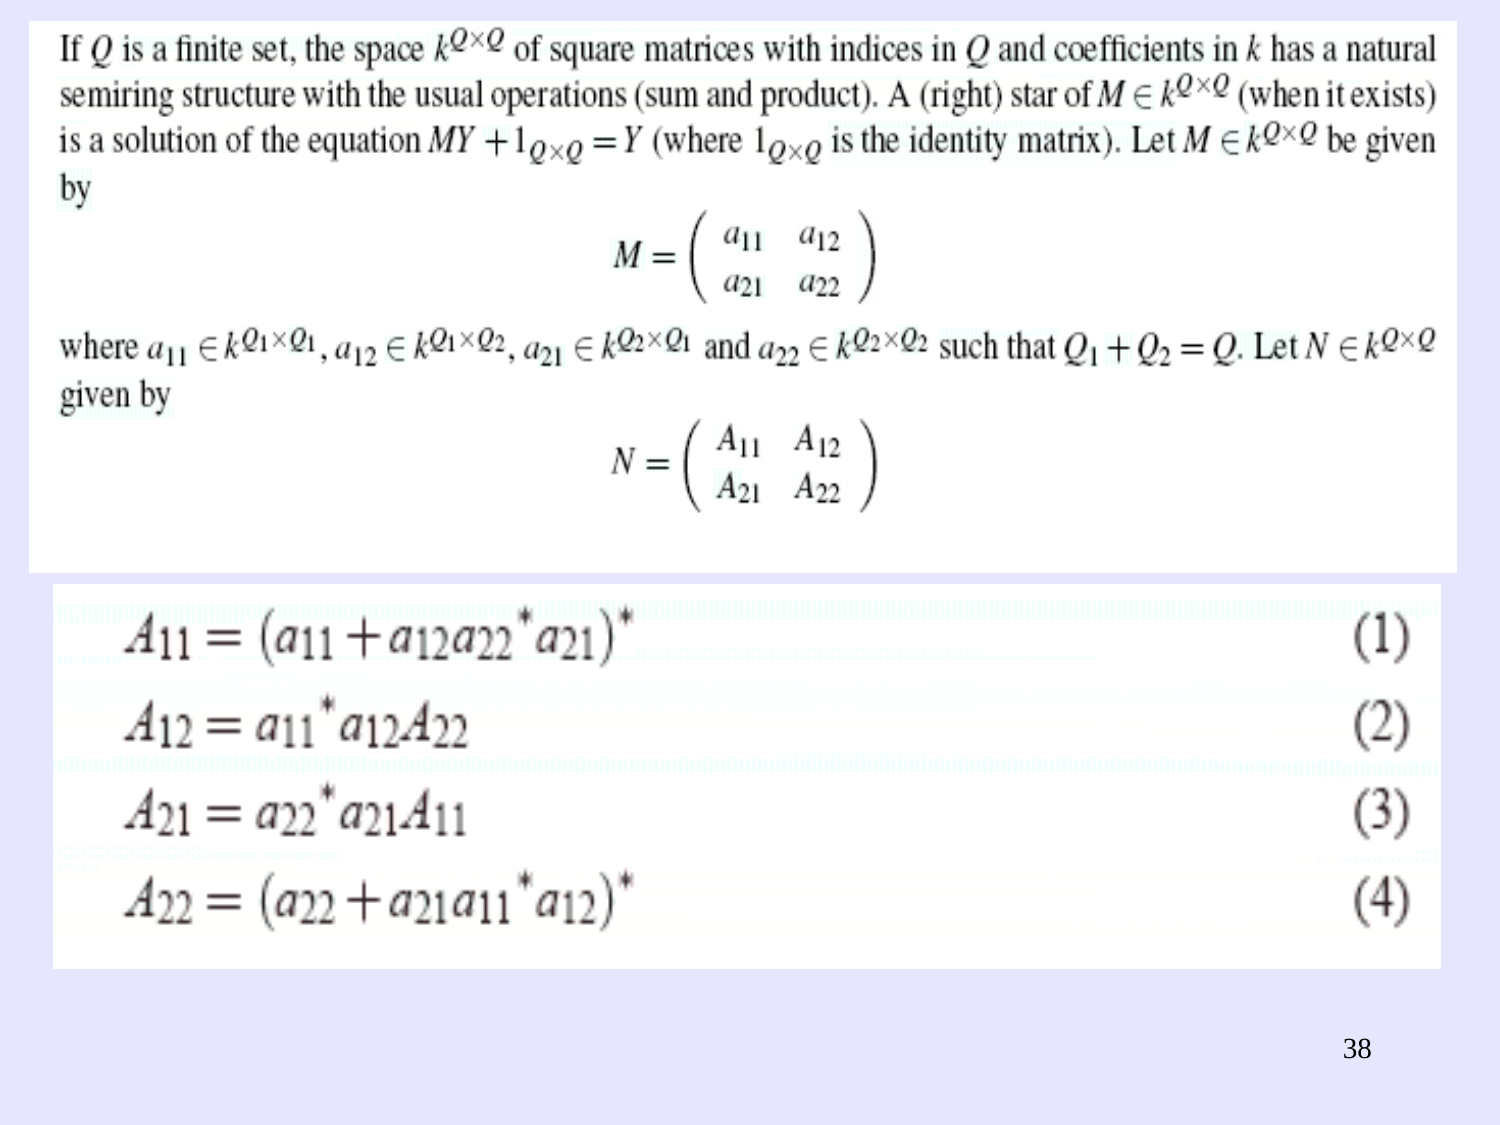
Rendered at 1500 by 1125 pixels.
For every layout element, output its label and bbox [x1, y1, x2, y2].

picture [29, 21, 1457, 573]
picture [53, 584, 1441, 969]
